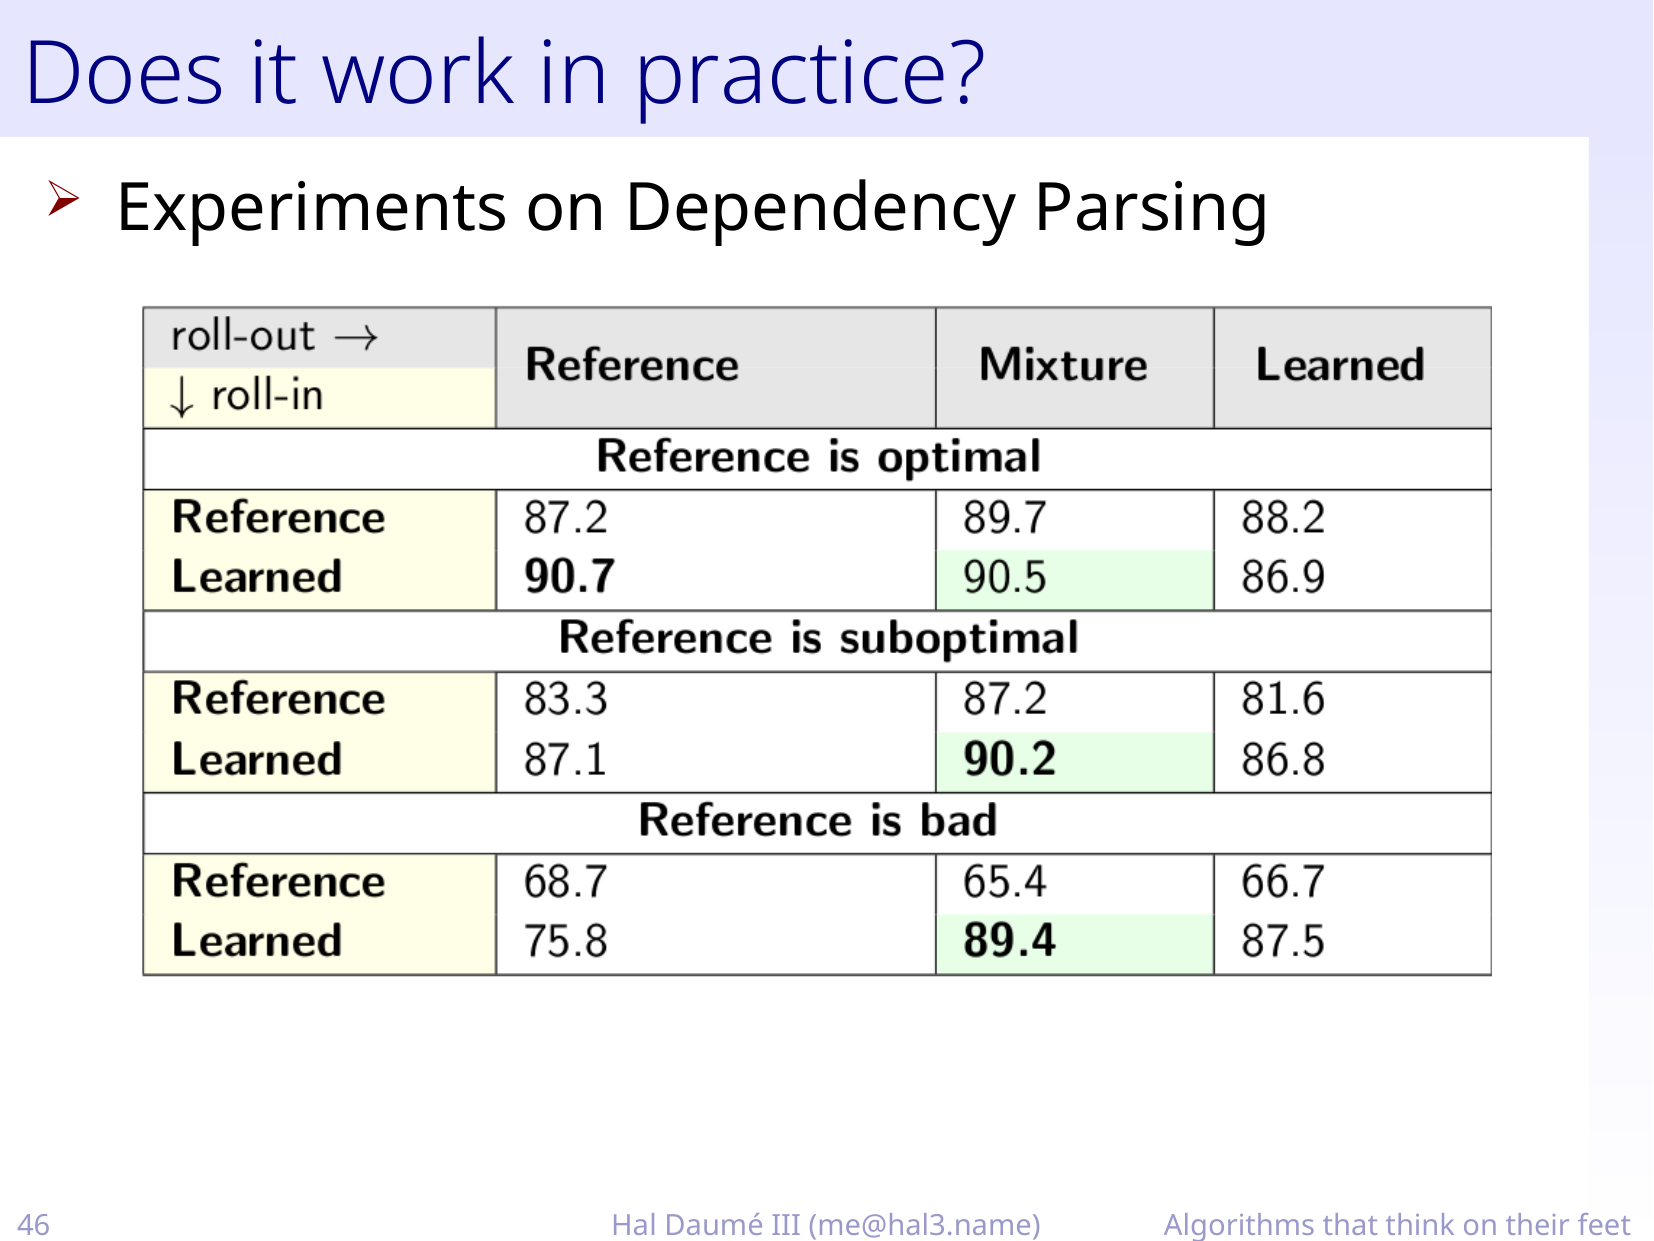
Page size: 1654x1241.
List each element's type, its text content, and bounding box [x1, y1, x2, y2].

list Experiments on Dependency Parsing LOLS always good, even with Ref is bad [32, 159, 1575, 1176]
title Does it work in practice? [22, 8, 1639, 131]
picture [133, 297, 1492, 997]
